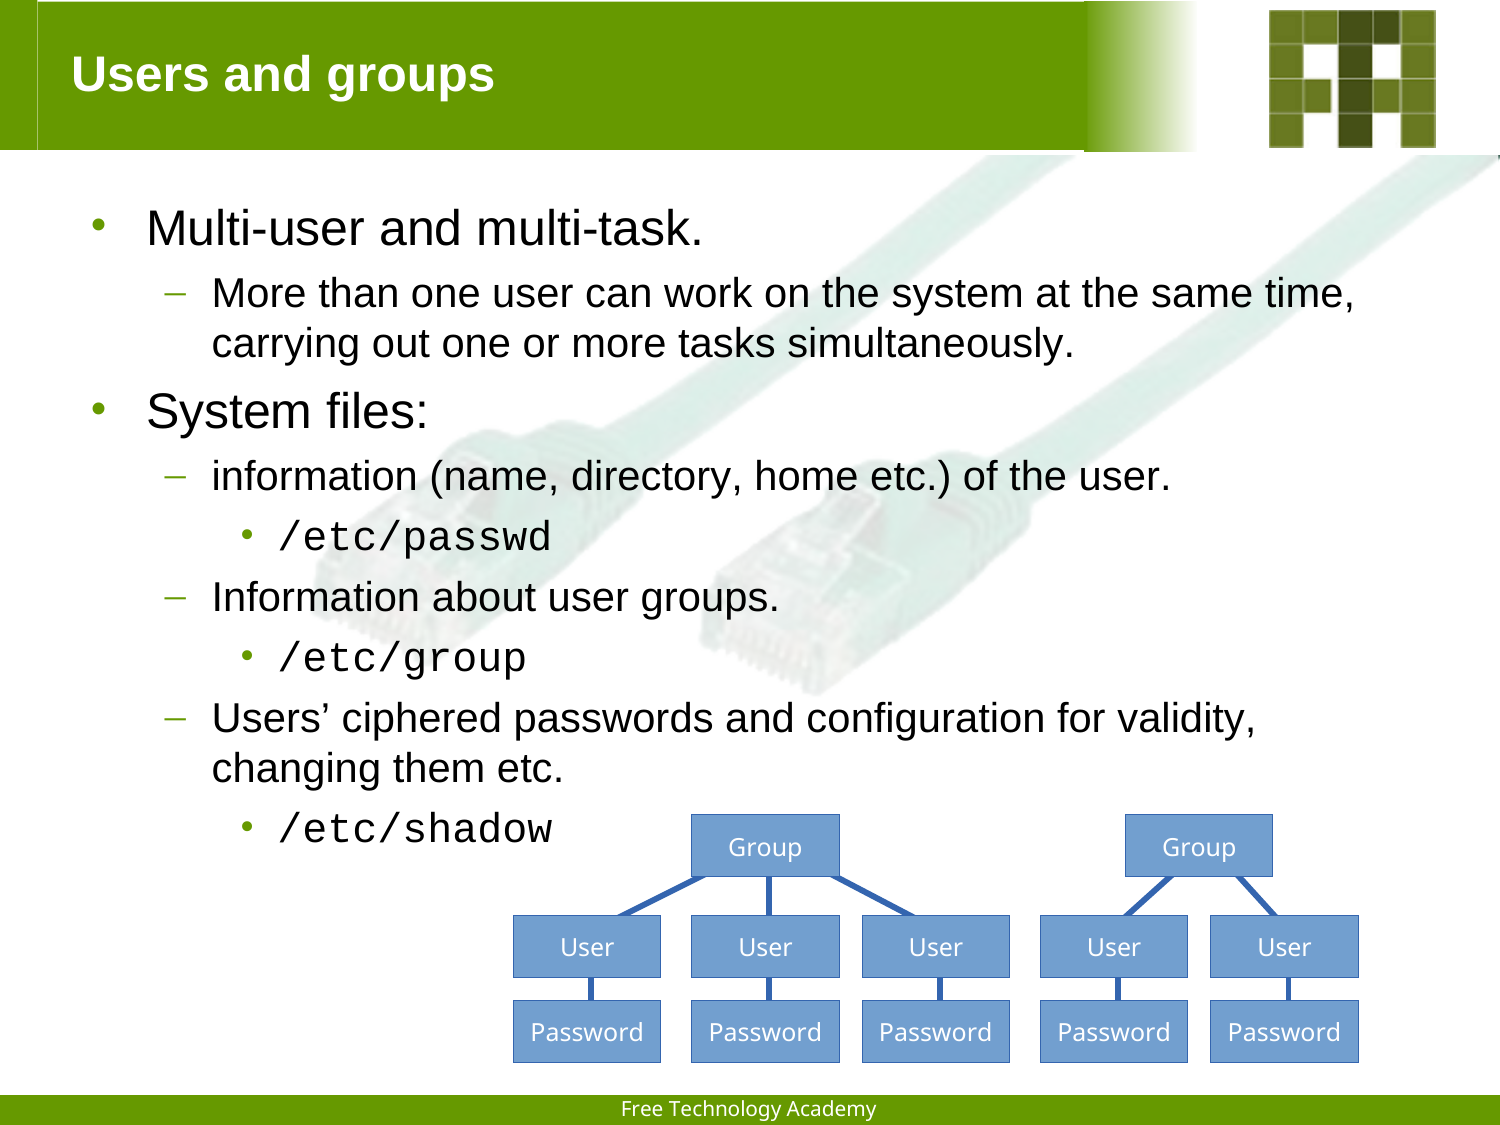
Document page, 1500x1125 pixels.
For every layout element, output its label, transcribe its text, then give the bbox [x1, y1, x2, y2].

text_box Group [1125, 814, 1273, 877]
text_box User [1040, 915, 1188, 978]
text_box Password [1210, 1000, 1359, 1063]
text_box User [513, 915, 661, 978]
text_box Password [691, 1000, 840, 1063]
title Users and groups [56, 1, 1107, 152]
picture [1269, 10, 1436, 148]
text_box User [691, 915, 840, 978]
text_box User [862, 915, 1010, 978]
text_box Password [513, 1000, 661, 1063]
list Multi-user and multi-task. More than one user can work on the system at the same time, carrying out one or more tasks simultaneously. System files: information (name, directory, home etc.) of the user. /etc/passwd Information about user groups. /etc/group Users’ ciphered passwords and configuration for validity, changing them etc. /etc/shadow [75, 187, 1426, 1065]
text_box Group [691, 814, 840, 877]
text_box User [1210, 915, 1359, 978]
text_box Password [862, 1000, 1010, 1063]
text_box Password [1040, 1000, 1188, 1063]
